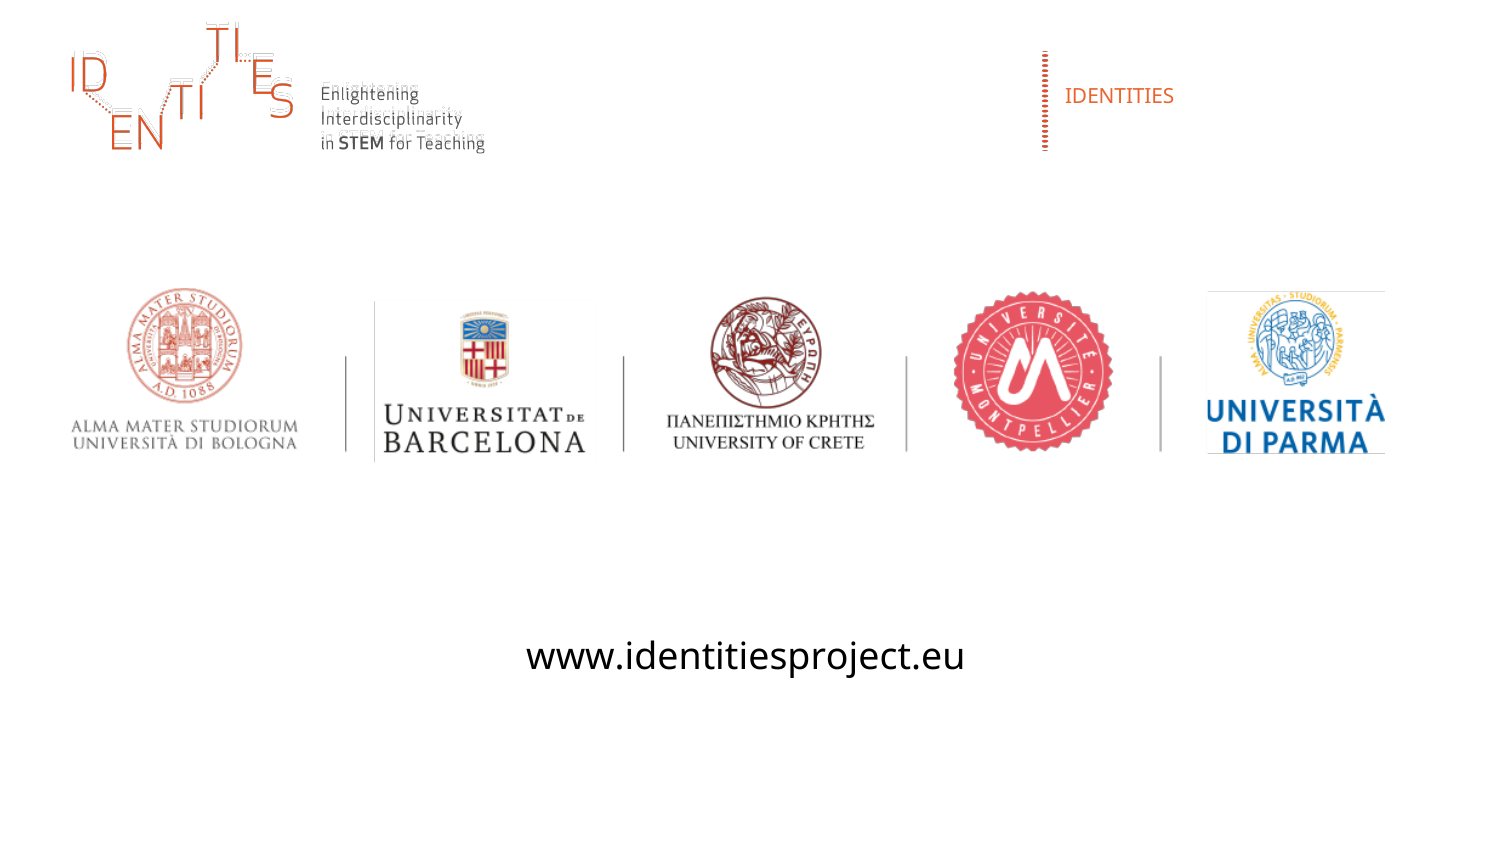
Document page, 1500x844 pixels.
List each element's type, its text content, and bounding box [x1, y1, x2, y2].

picture [71, 288, 1385, 467]
picture [71, 18, 485, 157]
picture [1042, 51, 1051, 151]
text_box www.identitiesproject.eu [281, 624, 1211, 685]
text_box IDENTITIES [1051, 75, 1472, 142]
